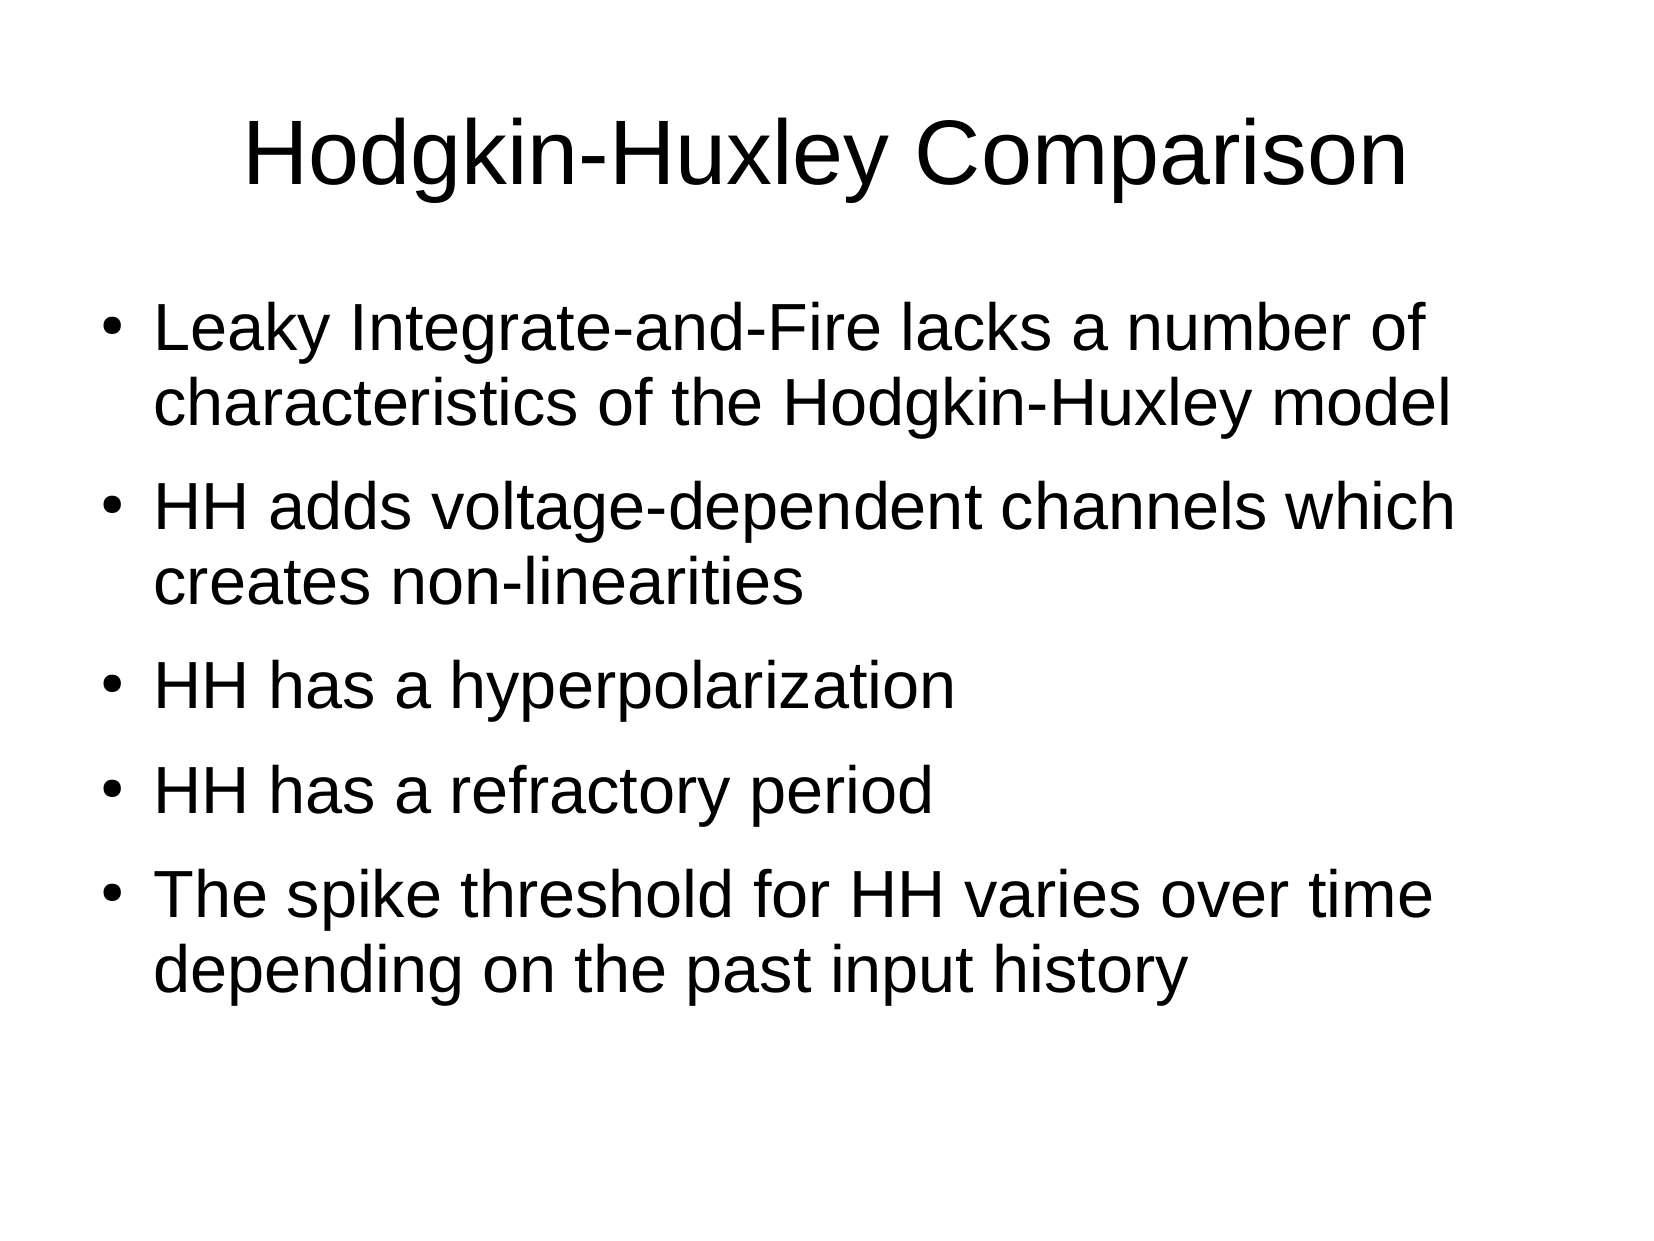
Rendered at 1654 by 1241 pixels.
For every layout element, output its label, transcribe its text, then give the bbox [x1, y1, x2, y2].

list Leaky Integrate-and-Fire lacks a number of characteristics of the Hodgkin-Huxley model HH adds voltage-dependent channels which creates non-linearities HH has a hyperpolarization HH has a refractory period The spike threshold for HH varies over time depending on the past input history [82, 290, 1571, 1109]
title Hodgkin-Huxley Comparison [82, 49, 1571, 257]
